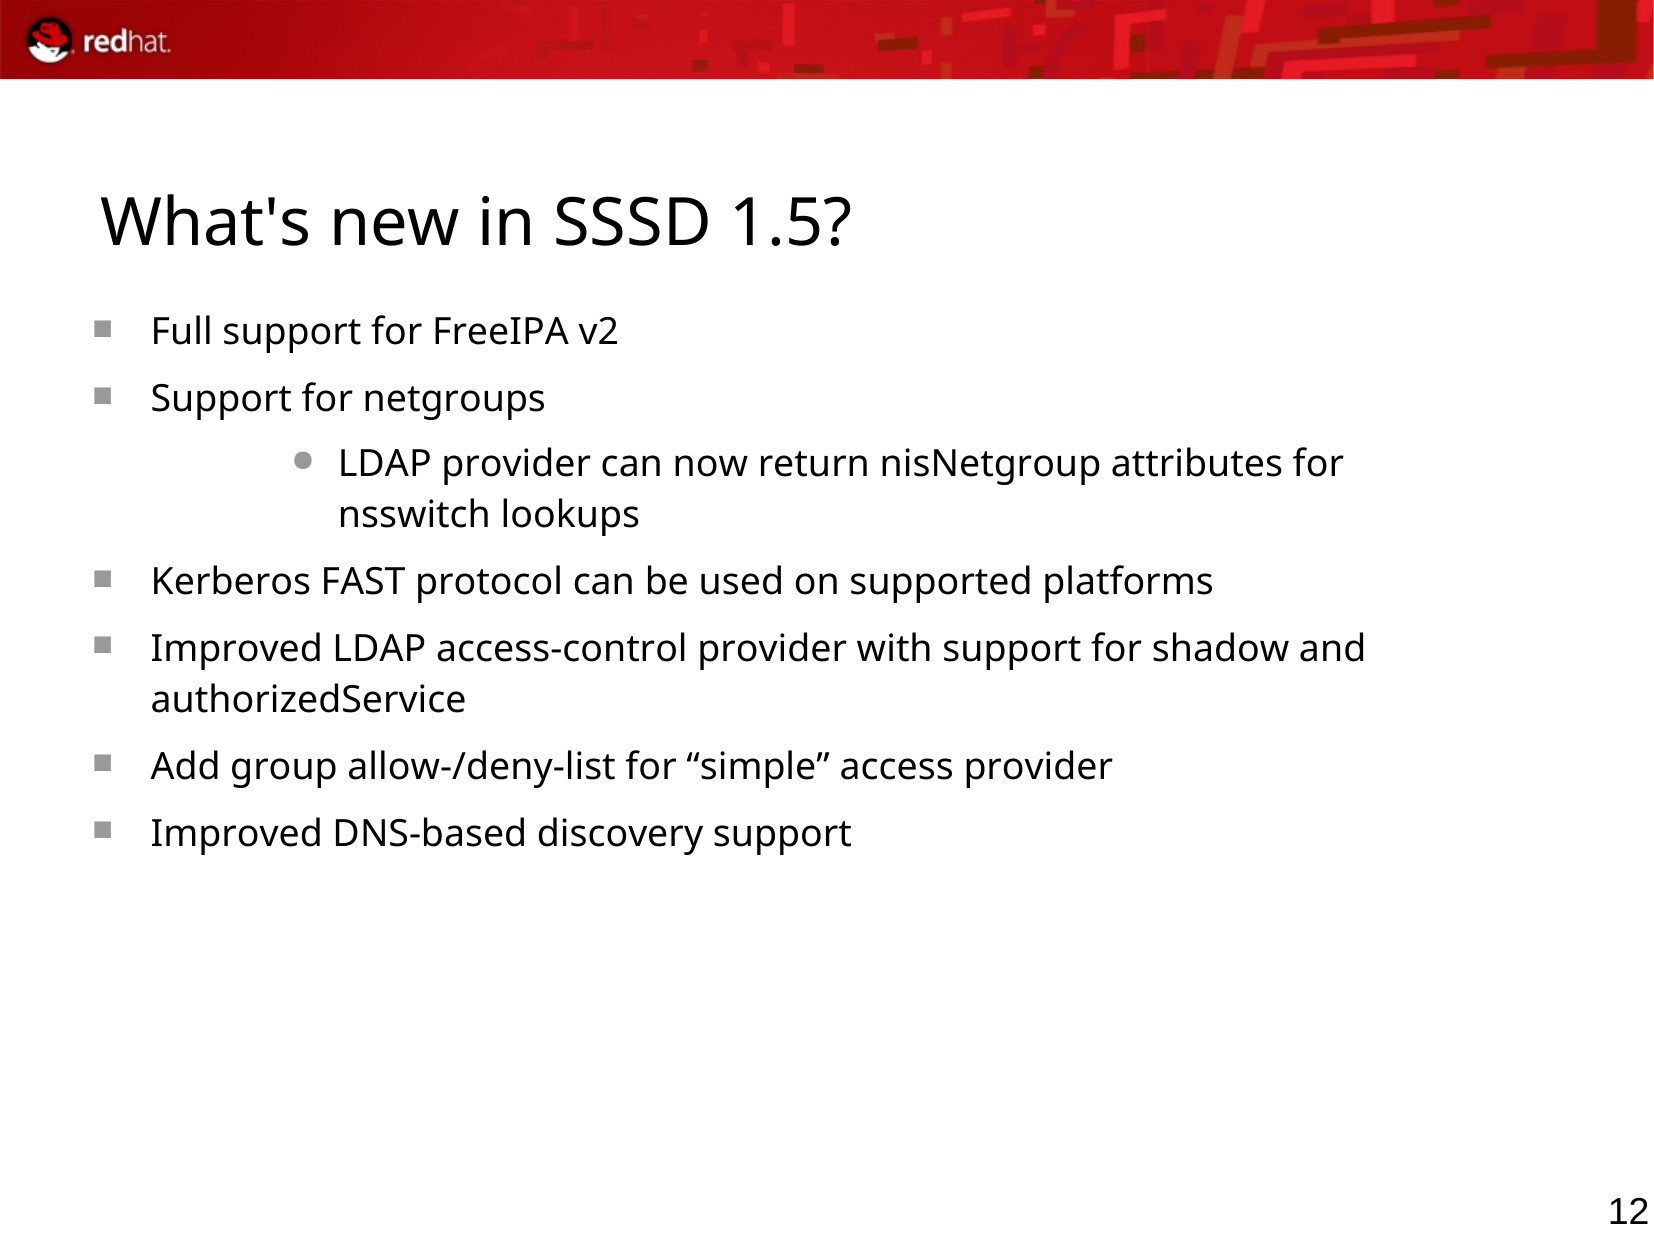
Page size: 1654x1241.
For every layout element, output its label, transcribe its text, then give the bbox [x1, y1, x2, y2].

list Full support for FreeIPA v2 Support for netgroups LDAP provider can now return nisNetgroup attributes for nsswitch lookups Kerberos FAST protocol can be used on supported platforms Improved LDAP access-control provider with support for shadow and authorizedService Add group allow-/deny-list for “simple” access provider Improved DNS-based discovery support [94, 304, 1500, 1174]
title What's new in SSSD 1.5? [100, 164, 1506, 275]
picture [0, 0, 1654, 79]
